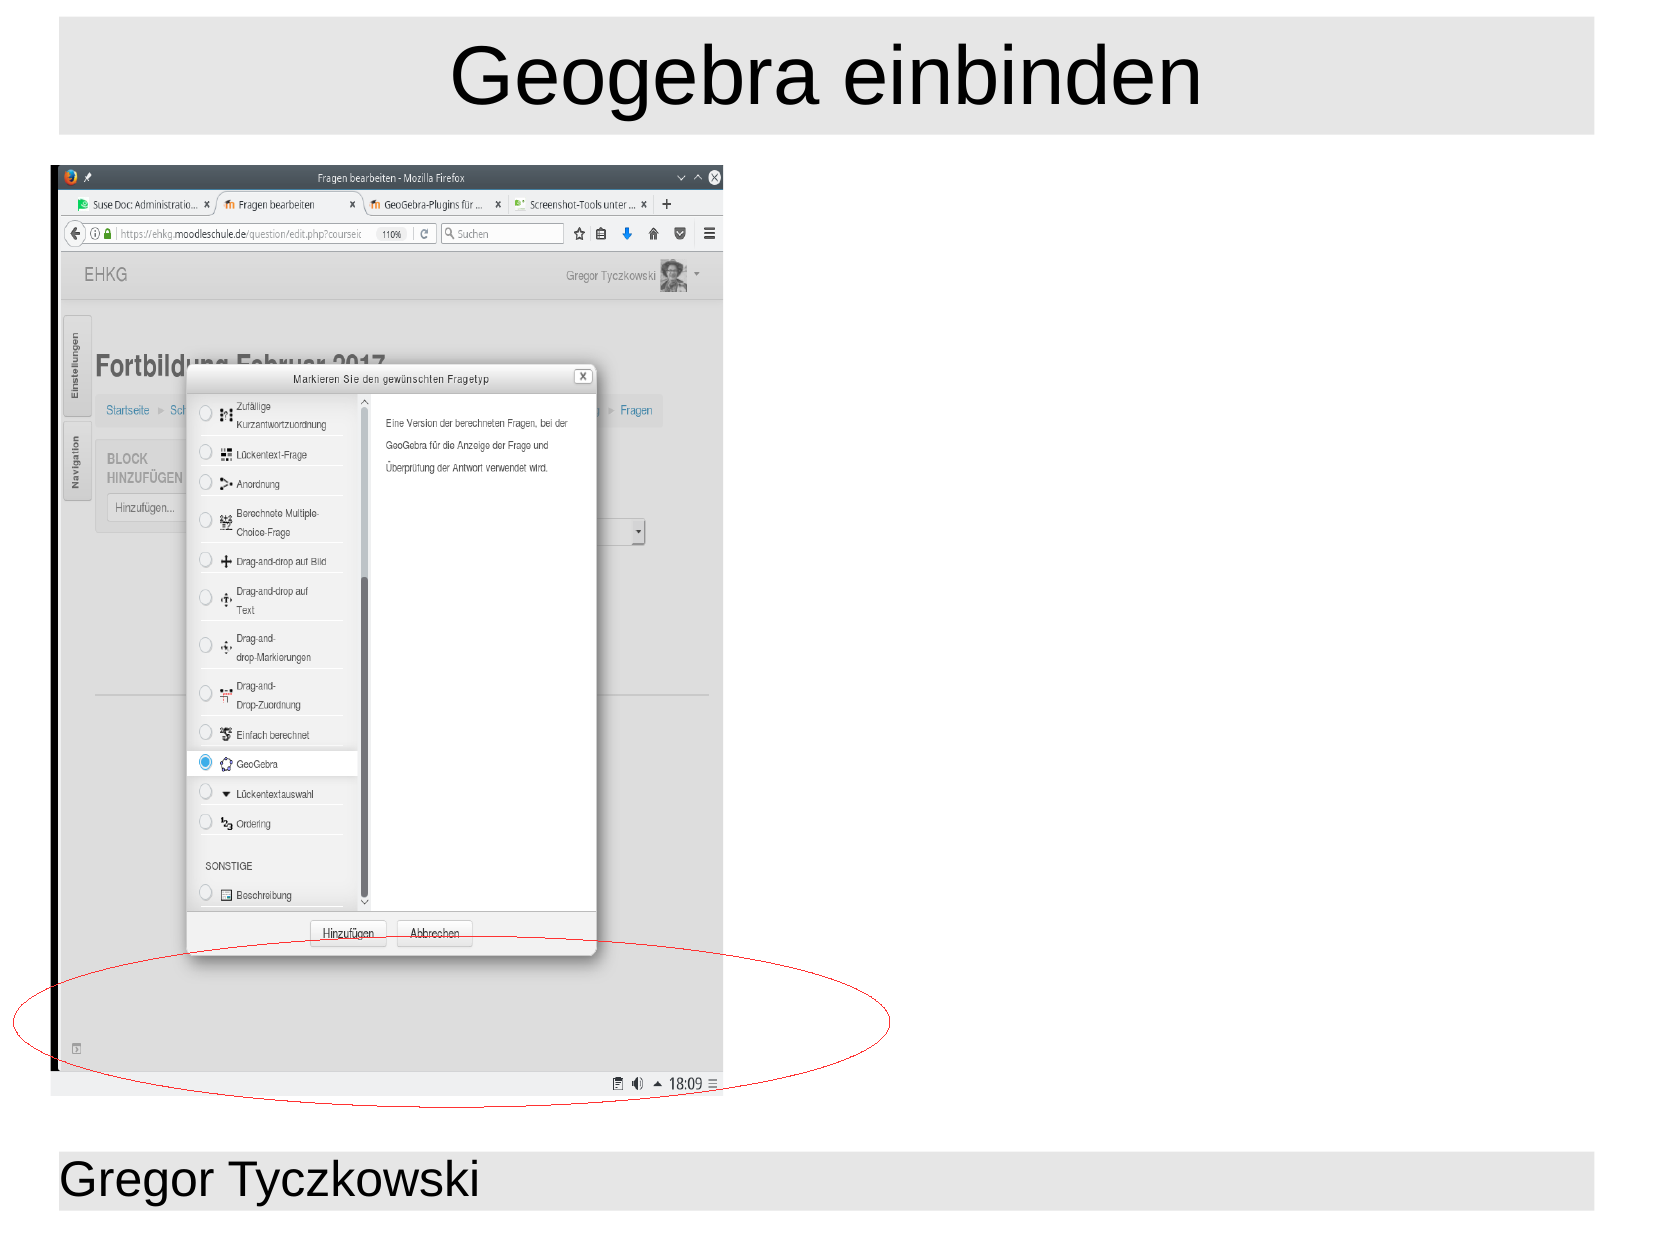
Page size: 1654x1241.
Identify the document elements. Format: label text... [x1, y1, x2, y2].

picture [50, 165, 724, 986]
title Geogebra einbinden [59, 16, 1595, 135]
text_box [13, 936, 890, 1108]
picture [50, 1057, 225, 1096]
list Gregor Tyczkowski [59, 1151, 1595, 1211]
picture [678, 1089, 724, 1096]
